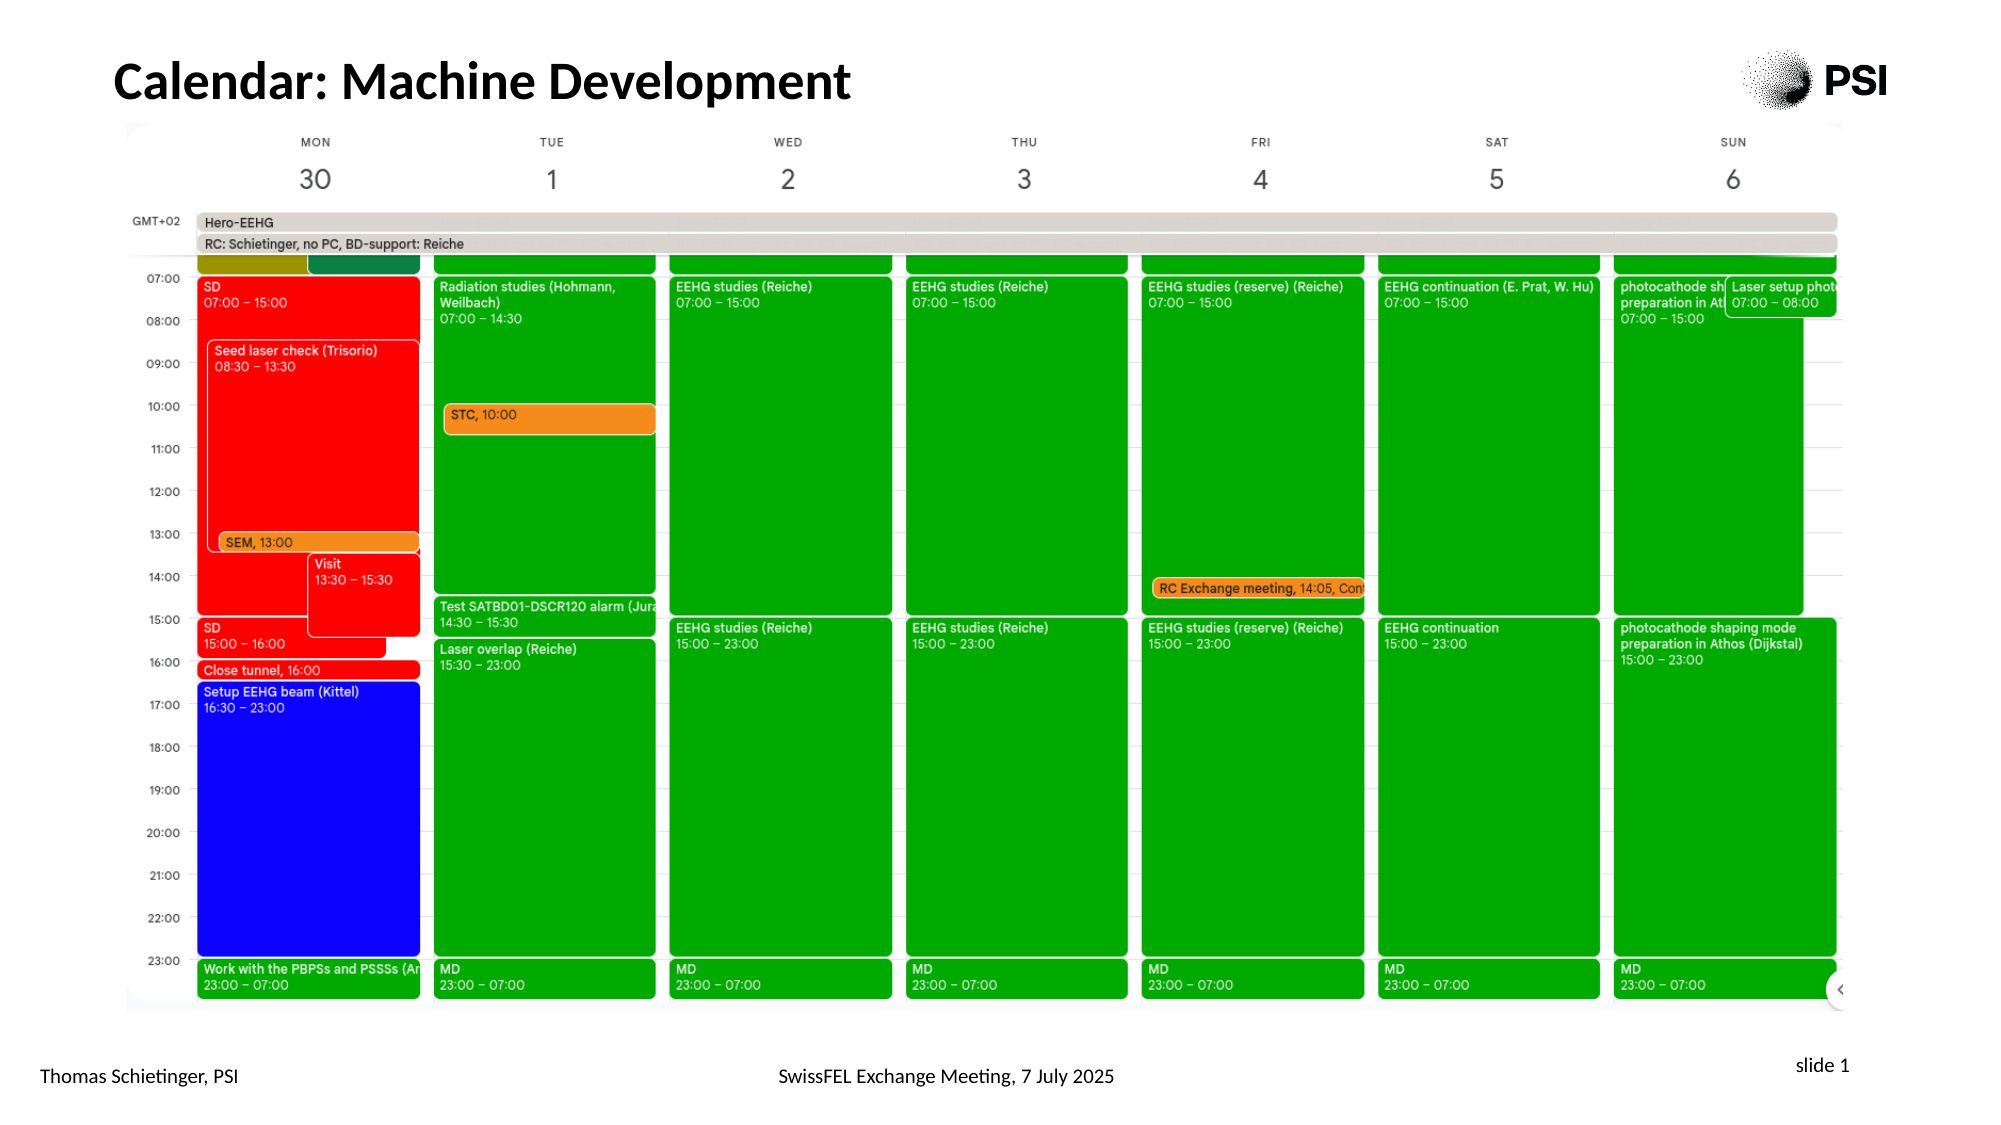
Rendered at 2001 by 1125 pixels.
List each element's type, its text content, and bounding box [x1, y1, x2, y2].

picture [126, 123, 1843, 1011]
title Calendar: Machine Development [114, 45, 1585, 118]
